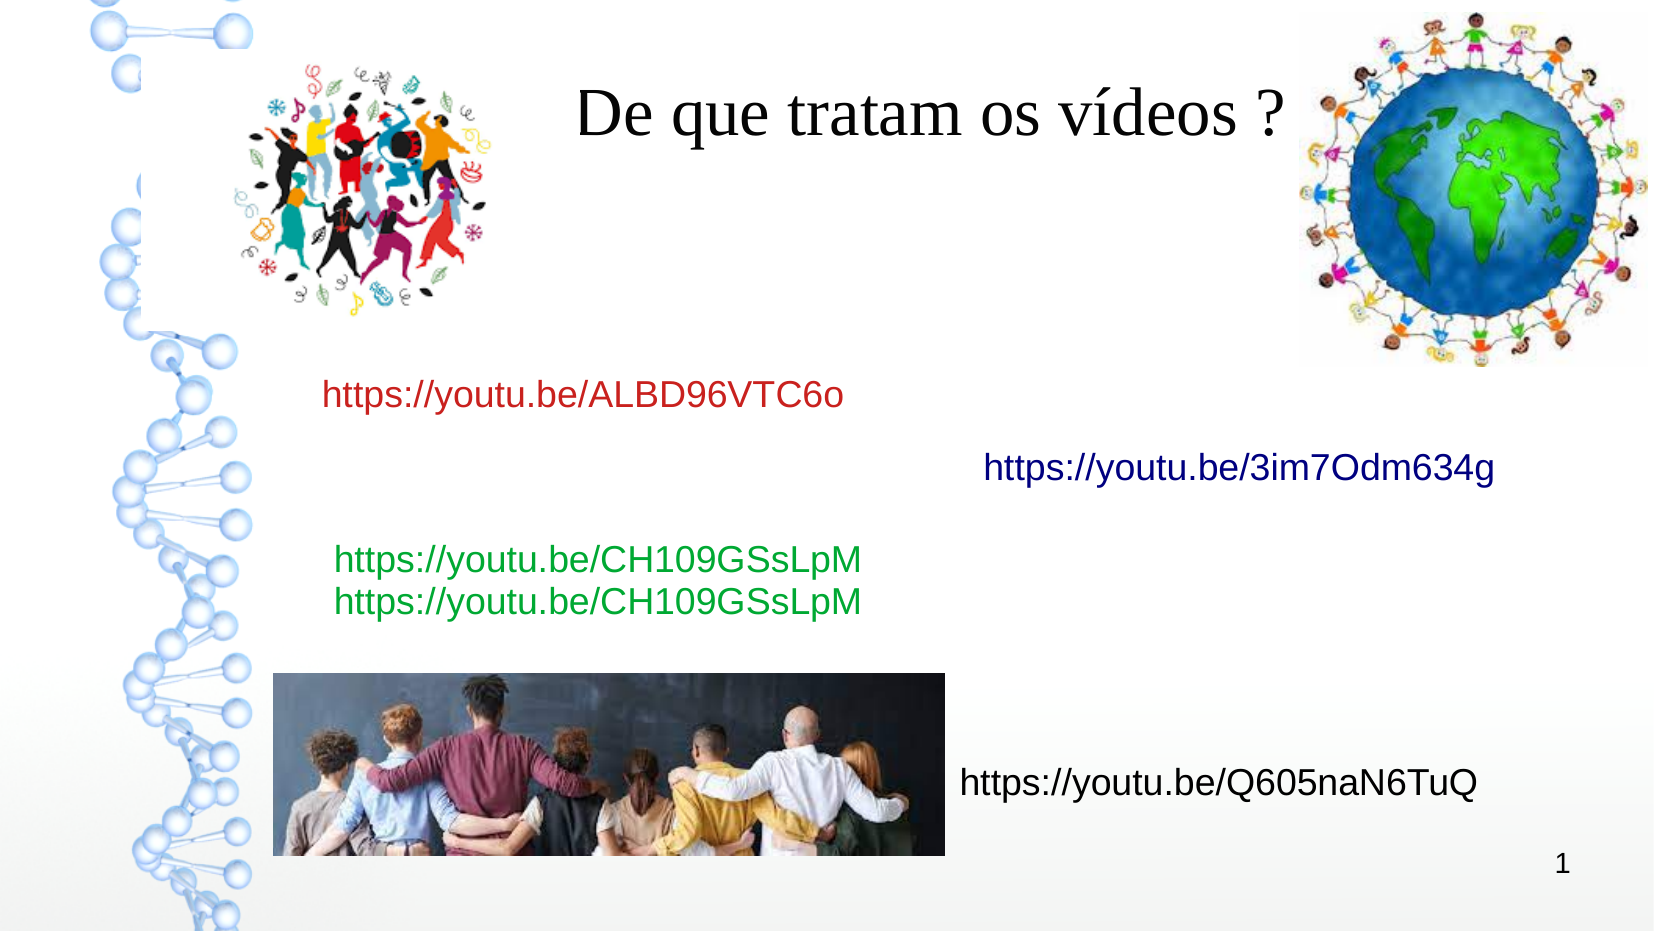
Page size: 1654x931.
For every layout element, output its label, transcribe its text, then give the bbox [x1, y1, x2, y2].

text_box https://youtu.be/Q605naN6TuQ [945, 753, 1494, 811]
text_box https://youtu.be/3im7Odm634g [968, 439, 1542, 497]
title De que tratam os vídeos ? [265, 35, 1299, 189]
text_box https://youtu.be/ALBD96VTC6o [307, 366, 860, 424]
text_box https://youtu.be/CH109GSsLpMhttps://youtu.be/CH109GSsLpM [318, 531, 878, 631]
picture [0, 0, 1654, 931]
